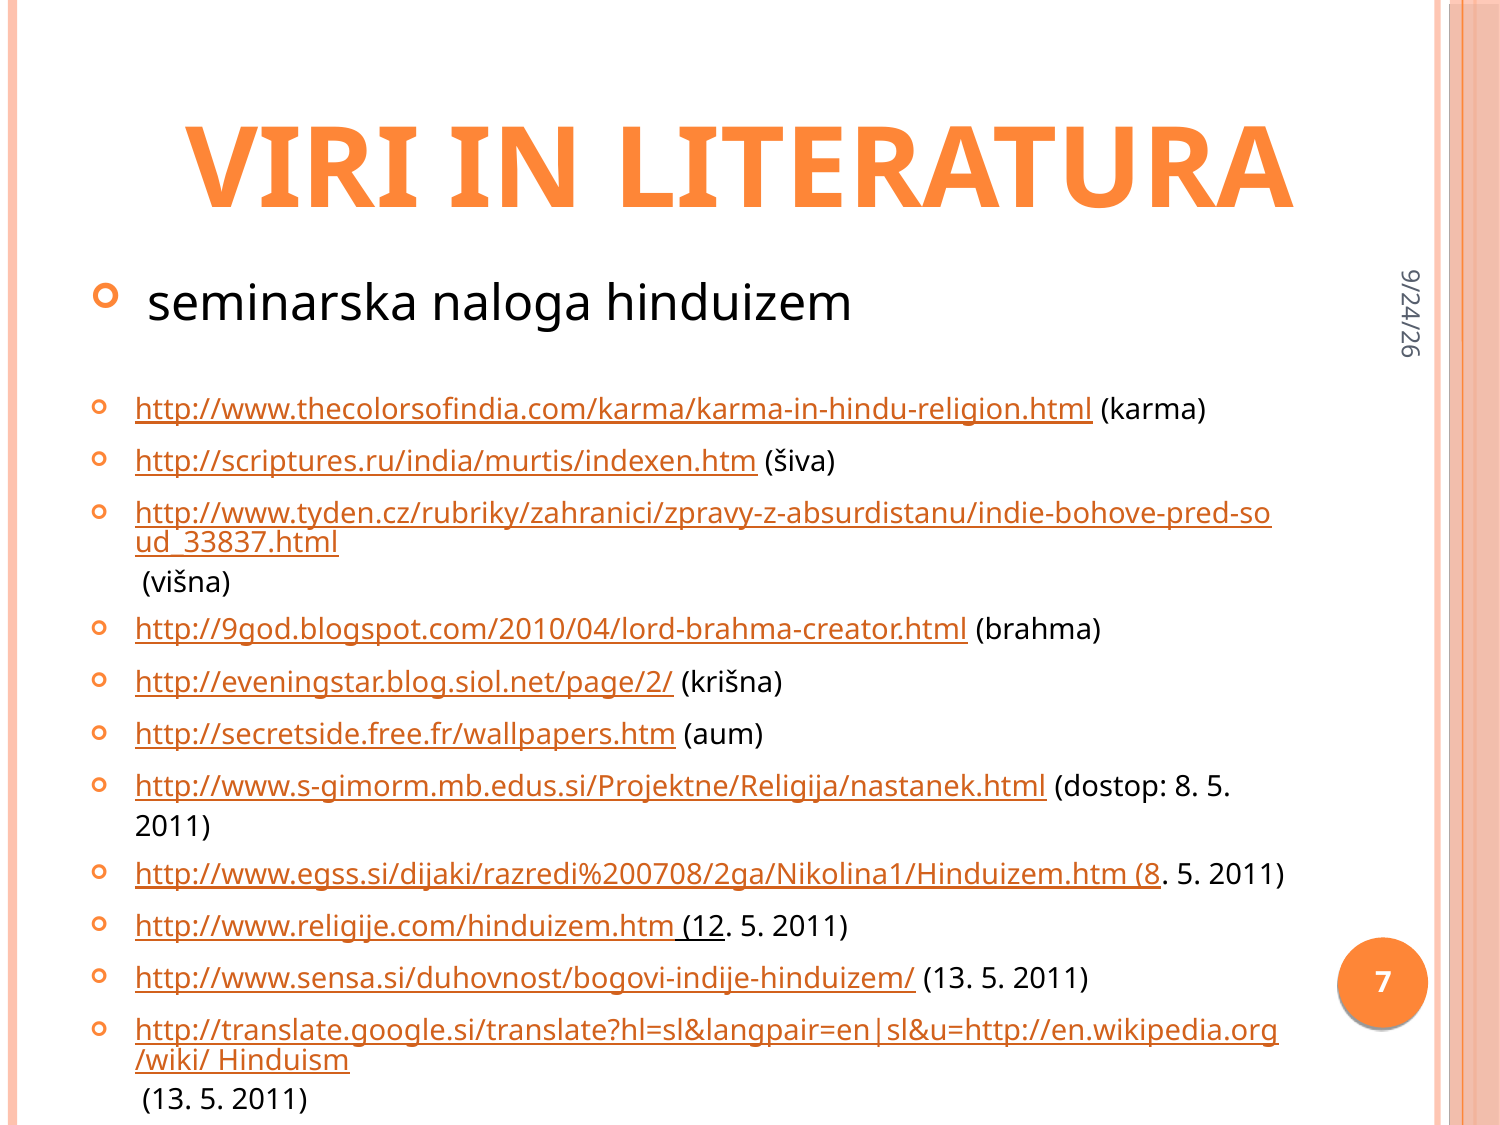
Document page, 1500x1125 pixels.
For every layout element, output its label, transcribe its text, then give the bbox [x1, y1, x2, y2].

text_box Viri in literatura [170, 87, 1311, 238]
list seminarska naloga hinduizem http://www.thecolorsofindia.com/karma/karma-in-hindu-religion.html (karma) http://scriptures.ru/india/murtis/indexen.htm (šiva) http://www.tyden.cz/rubriky/zahranici/zpravy-z-absurdistanu/indie-bohove-pred-soud_33837.html (višna) http://9god.blogspot.com/2010/04/lord-brahma-creator.html (brahma) http://eveningstar.blog.siol.net/page/2/ (krišna) http://secretside.free.fr/wallpapers.htm (aum) http://www.s-gimorm.mb.edus.si/Projektne/Religija/nastanek.html (dostop: 8. 5. 2011) http://www.egss.si/dijaki/razredi%200708/2ga/Nikolina1/Hinduizem.htm (8. 5. 2011) http://www.religije.com/hinduizem.htm (12. 5. 2011) http://www.sensa.si/duhovnost/bogovi-indije-hinduizem/ (13. 5. 2011) http://translate.google.si/translate?hl=sl&langpair=en|sl&u=http://en.wikipedia.org/wiki/ Hinduism (13. 5. 2011) [75, 262, 1300, 1062]
slide_number <number> [1333, 940, 1434, 1026]
slide_number 6/3/19 [1378, 43, 1442, 374]
